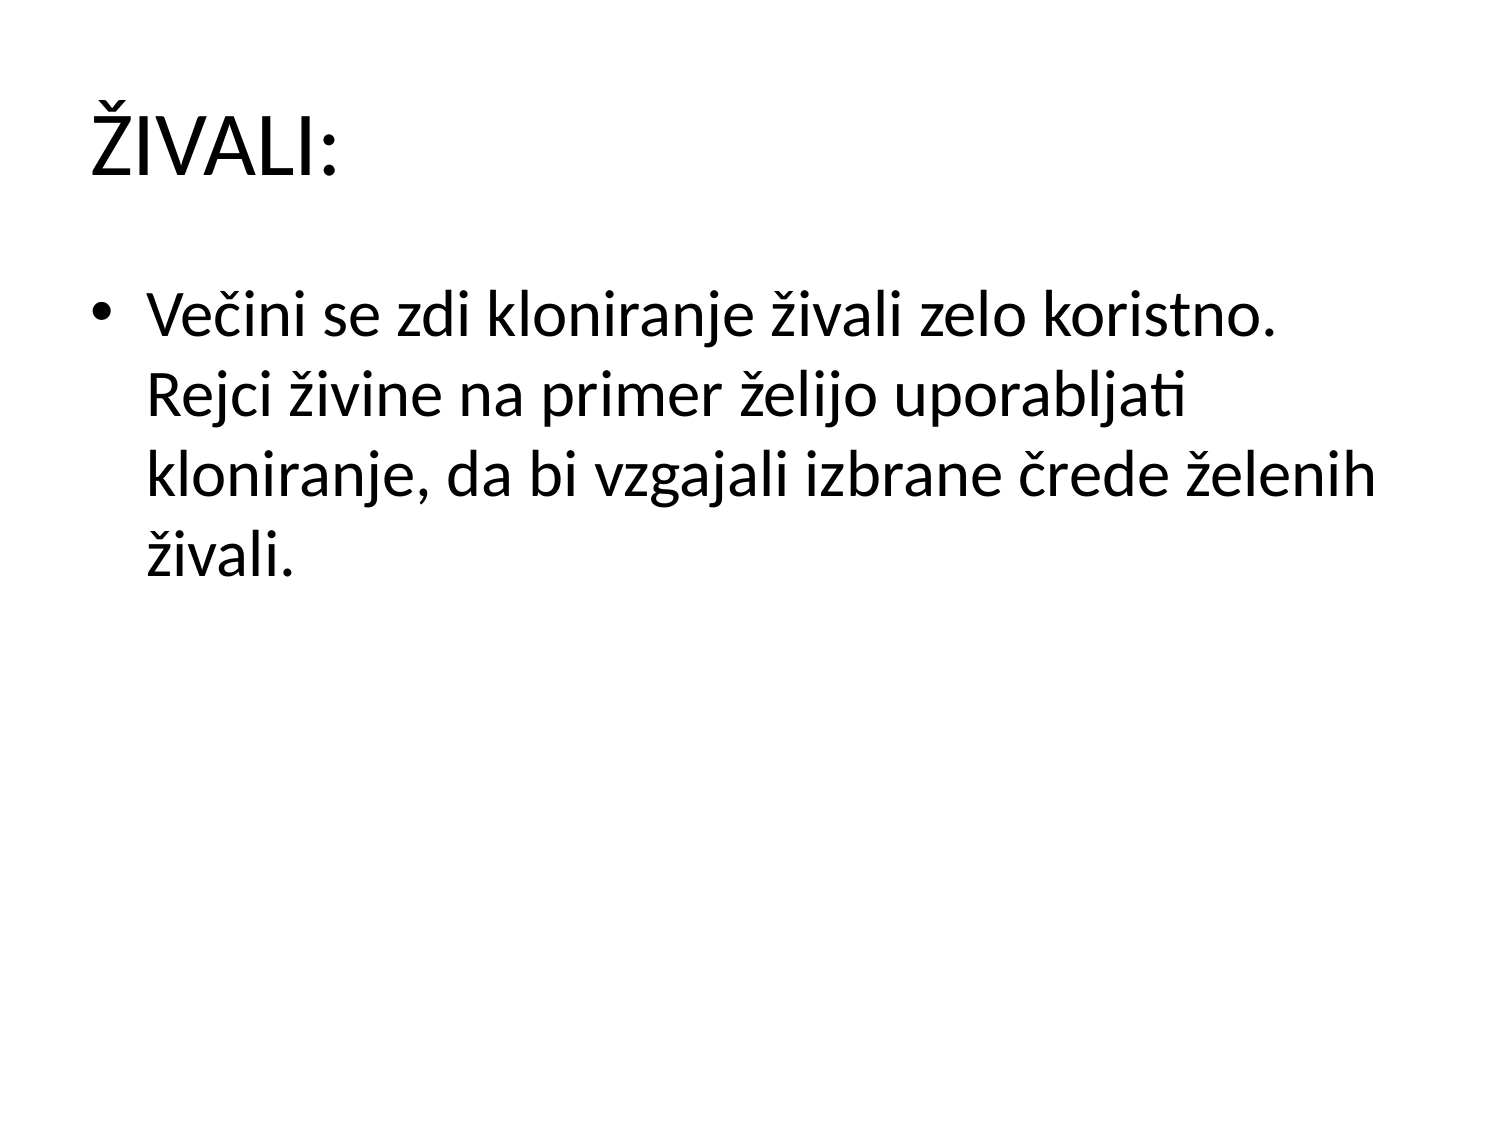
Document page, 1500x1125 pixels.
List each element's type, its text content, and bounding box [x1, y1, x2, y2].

title ŽIVALI: [75, 45, 1425, 233]
list Večini se zdi kloniranje živali zelo koristno. Rejci živine na primer želijo uporabljati kloniranje, da bi vzgajali izbrane črede želenih živali. [75, 262, 1425, 1005]
